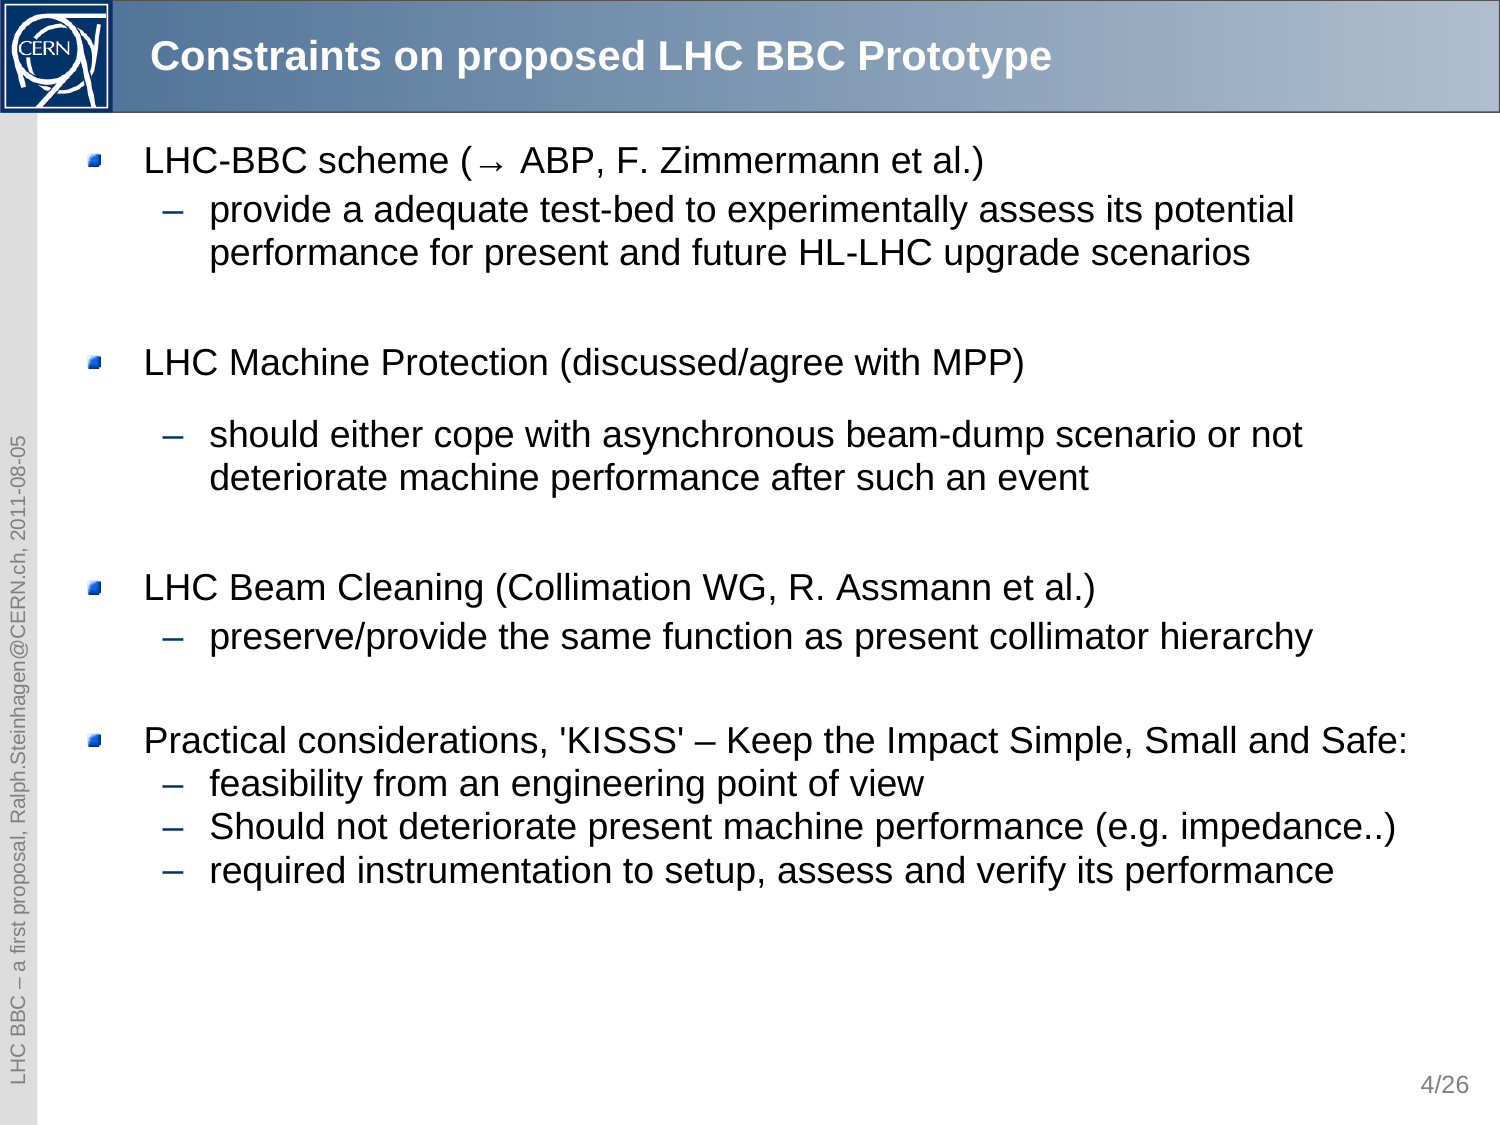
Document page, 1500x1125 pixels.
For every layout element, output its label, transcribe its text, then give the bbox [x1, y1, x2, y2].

picture [0, 0, 113, 113]
title Constraints on proposed LHC BBC Prototype [150, 0, 1201, 113]
list LHC-BBC scheme (→ ABP, F. Zimmermann et al.) provide a adequate test-bed to experimentally assess its potential performance for present and future HL-LHC upgrade scenarios LHC Machine Protection (discussed/agree with MPP) should either cope with asynchronous beam-dump scenario or not deteriorate machine performance after such an event LHC Beam Cleaning (Collimation WG, R. Assmann et al.) preserve/provide the same function as present collimator hierarchy Practical considerations, 'KISSS' – Keep the Impact Simple, Small and Safe: feasibility from an engineering point of view Should not deteriorate present machine performance (e.g. impedance..) required instrumentation to setup, assess and verify its performance [87, 137, 1438, 1030]
